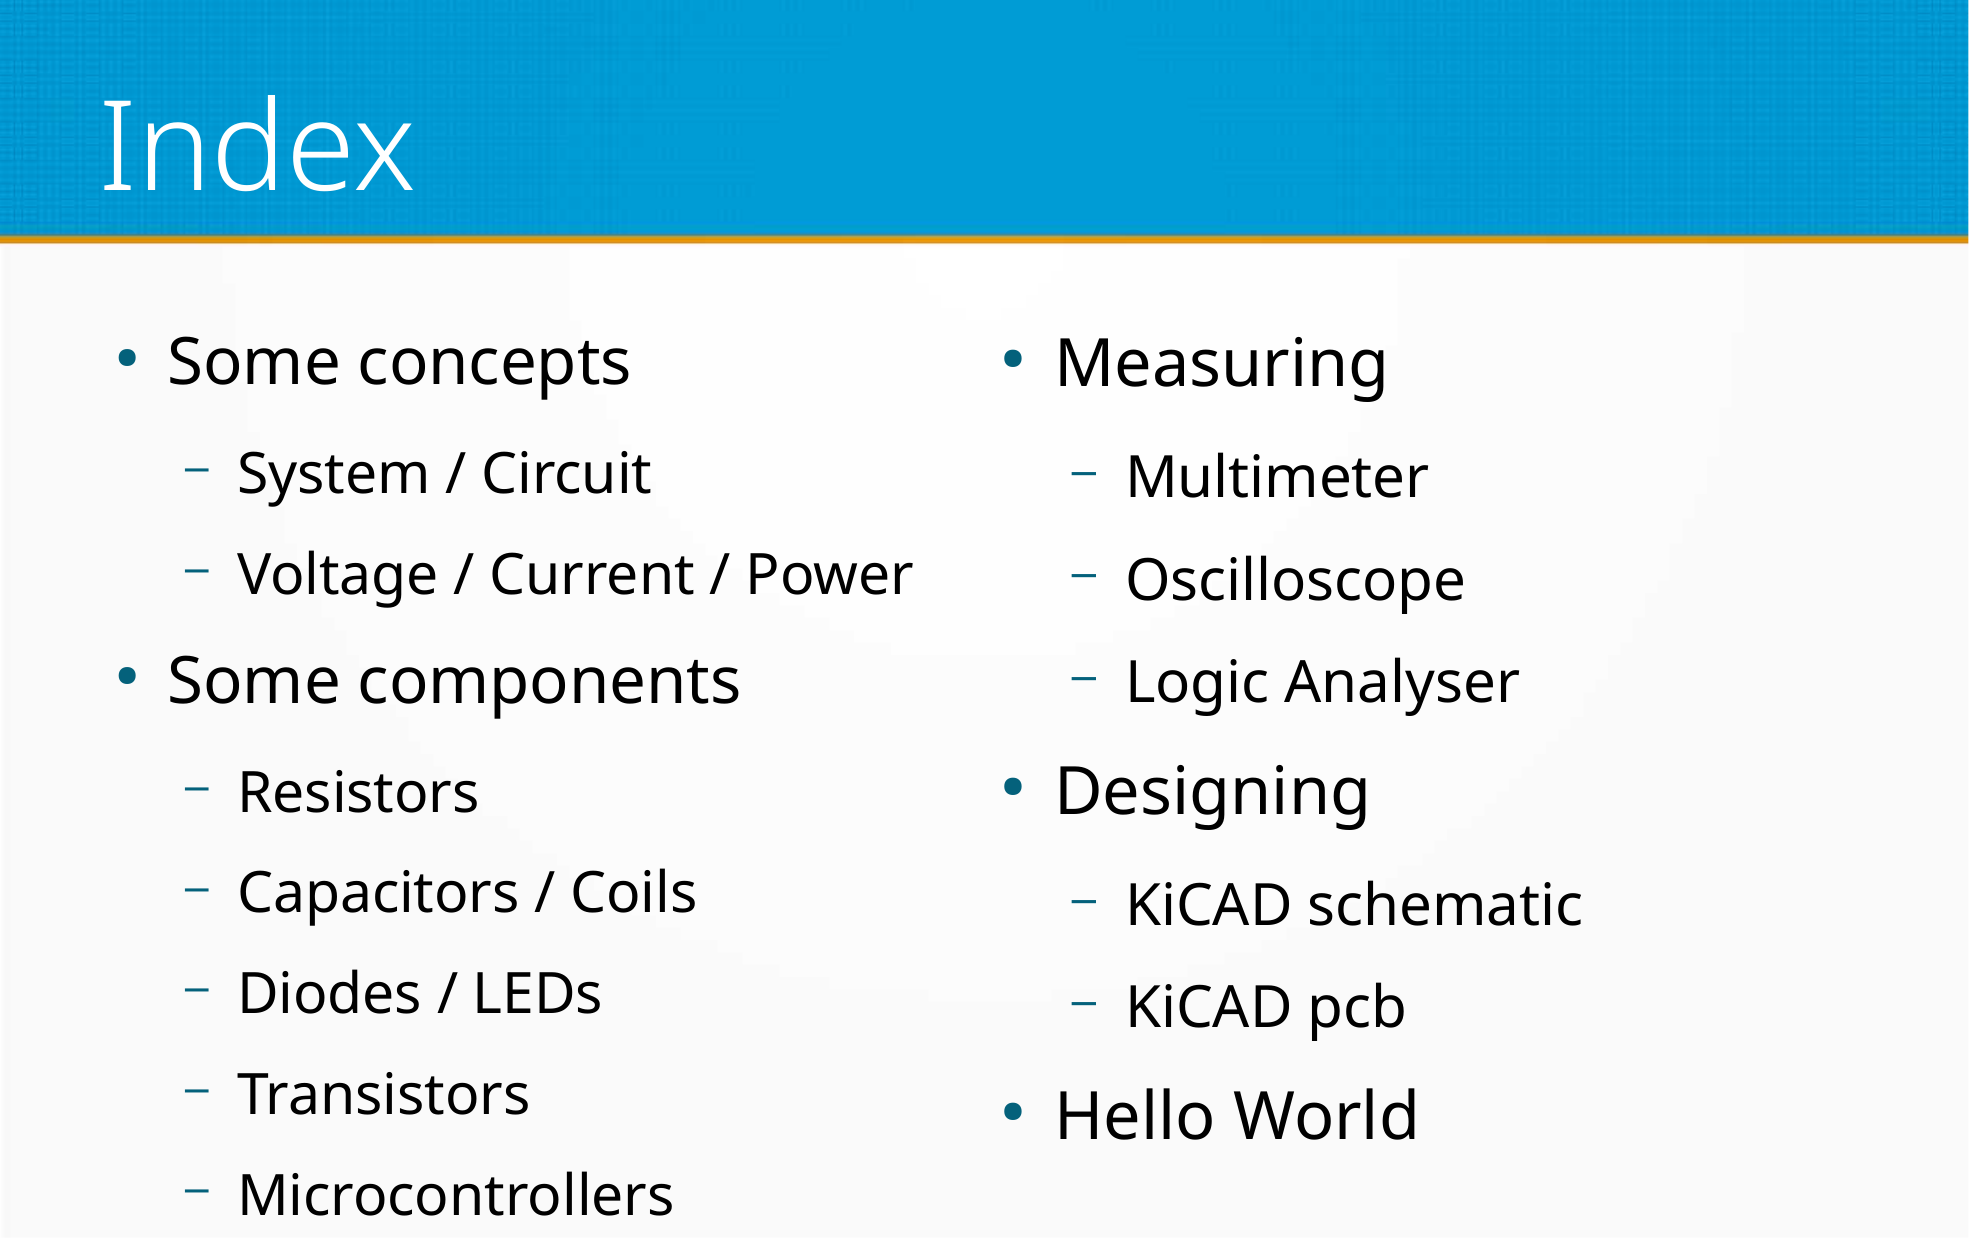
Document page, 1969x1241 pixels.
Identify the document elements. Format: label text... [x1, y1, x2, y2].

title Index [98, 19, 1870, 227]
list Measuring Multimeter Oscilloscope Logic Analyser Designing KiCAD schematic KiCAD pcb Hello World [983, 315, 1861, 1241]
list Some concepts System / Circuit Voltage / Current / Power Some components Resistors Capacitors / Coils Diodes / LEDs Transistors Microcontrollers [98, 315, 976, 1241]
picture [0, 233, 1969, 1241]
